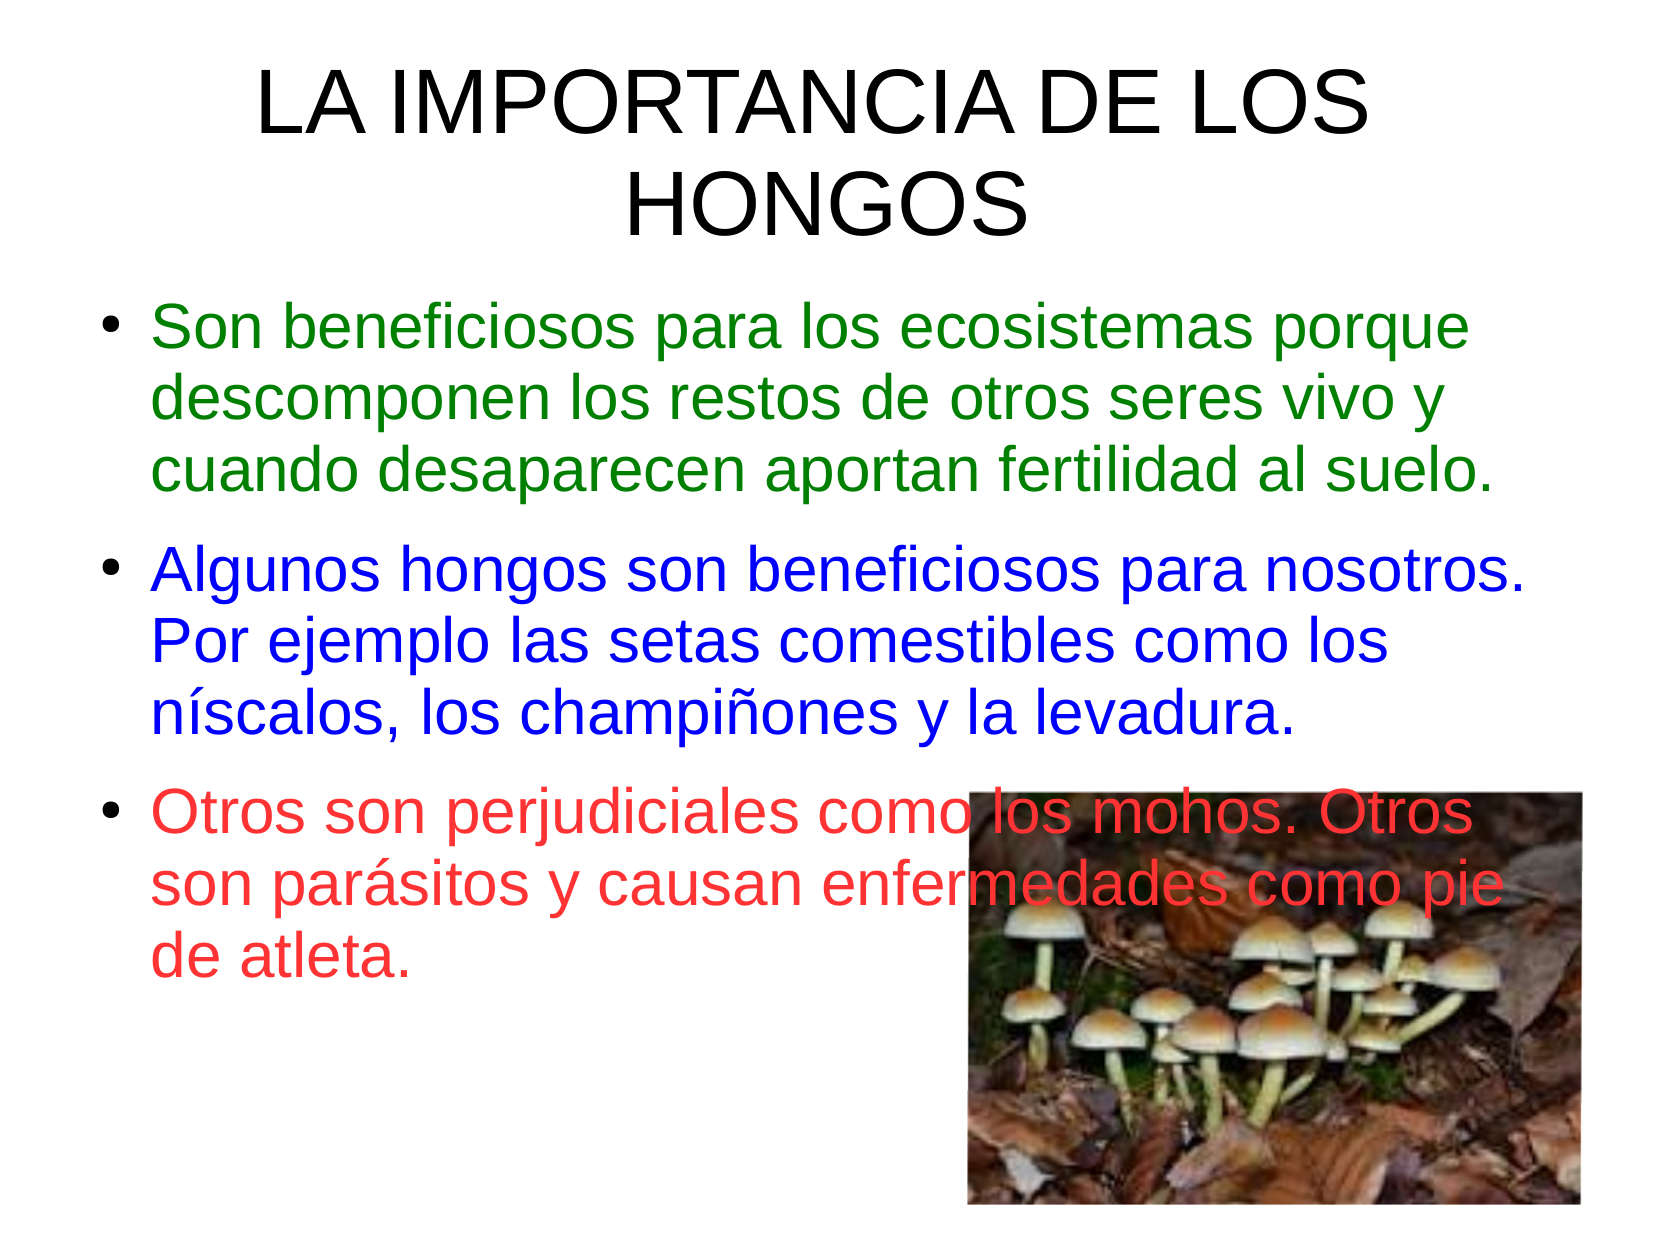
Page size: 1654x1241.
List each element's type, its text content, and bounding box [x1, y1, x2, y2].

picture [966, 791, 1583, 1205]
title LA IMPORTANCIA DE LOS HONGOS [82, 49, 1571, 257]
list Son beneficiosos para los ecosistemas porque descomponen los restos de otros seres vivo y cuando desaparecen aportan fertilidad al suelo. Algunos hongos son beneficiosos para nosotros. Por ejemplo las setas comestibles como los níscalos, los champiñones y la levadura. Otros son perjudiciales como los mohos. Otros son parásitos y causan enfermedades como pie de atleta. [82, 290, 1538, 1010]
